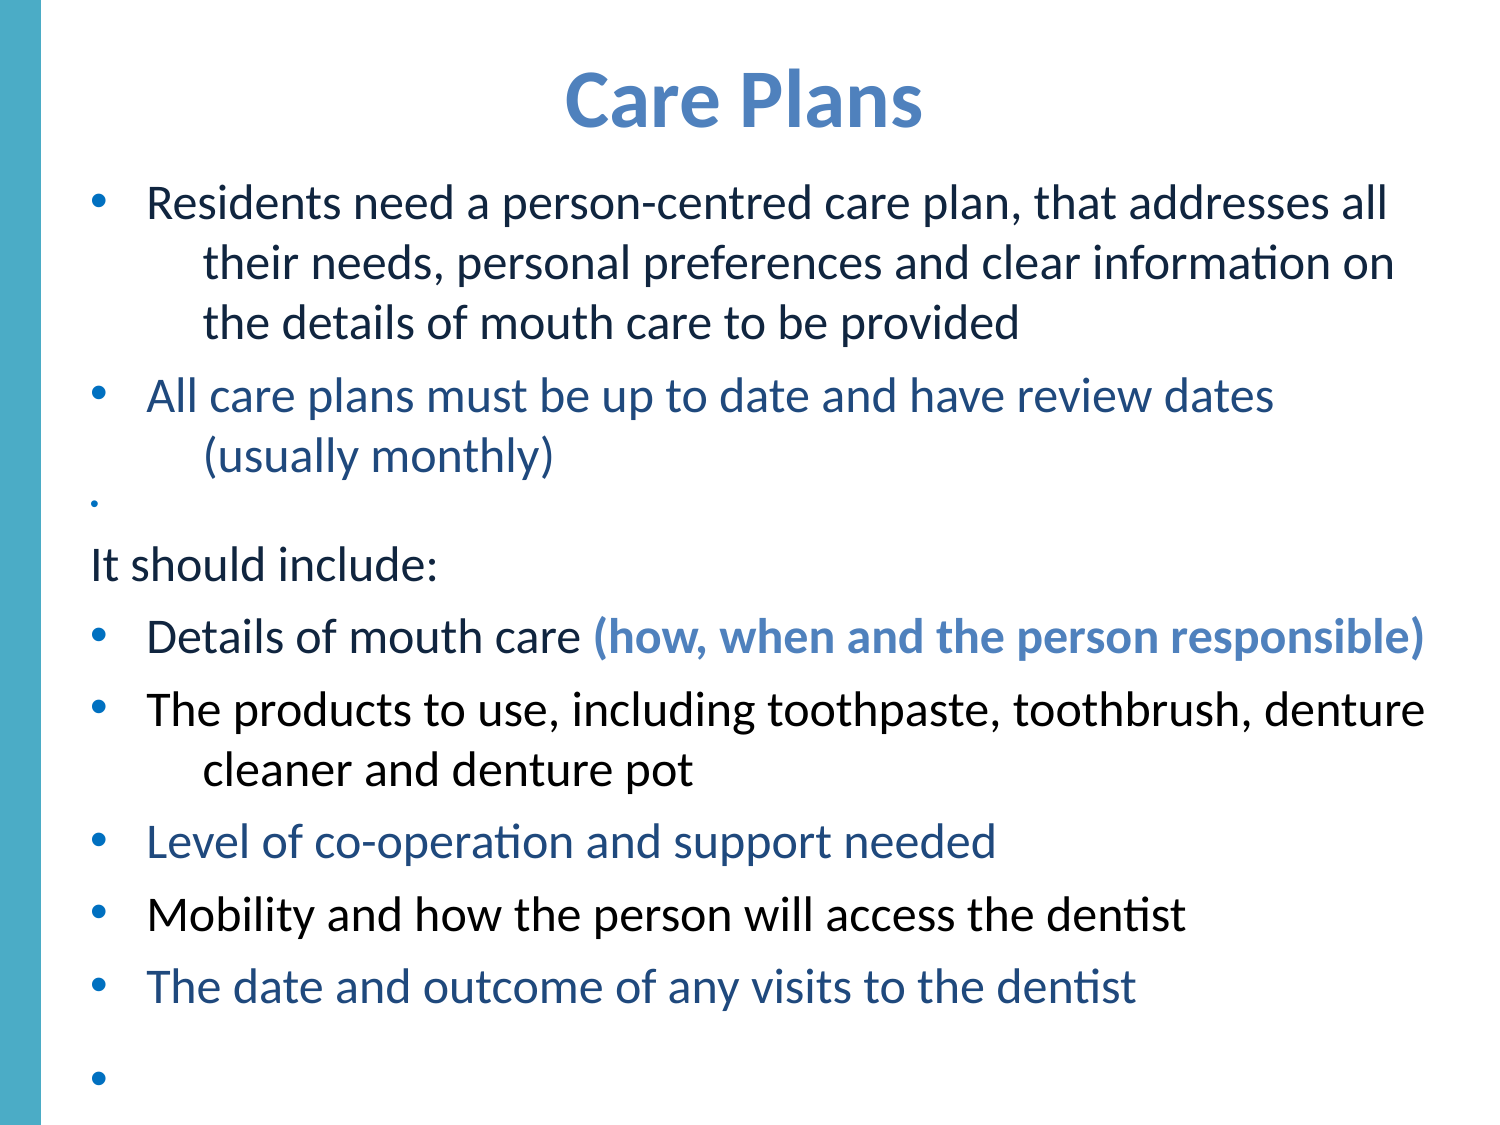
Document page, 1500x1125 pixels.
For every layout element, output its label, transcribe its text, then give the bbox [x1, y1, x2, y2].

list Residents need a person-centred care plan, that addresses all their needs, personal preferences and clear information on the details of mouth care to be provided All care plans must be up to date and have review dates (usually monthly) It should include: Details of mouth care (how, when and the person responsible) The products to use, including toothpaste, toothbrush, denture cleaner and denture pot Level of co-operation and support needed Mobility and how the person will access the dentist The date and outcome of any visits to the dentist [75, 162, 1449, 1101]
text_box [0, 0, 41, 1125]
title Care Plans [69, 0, 1420, 188]
